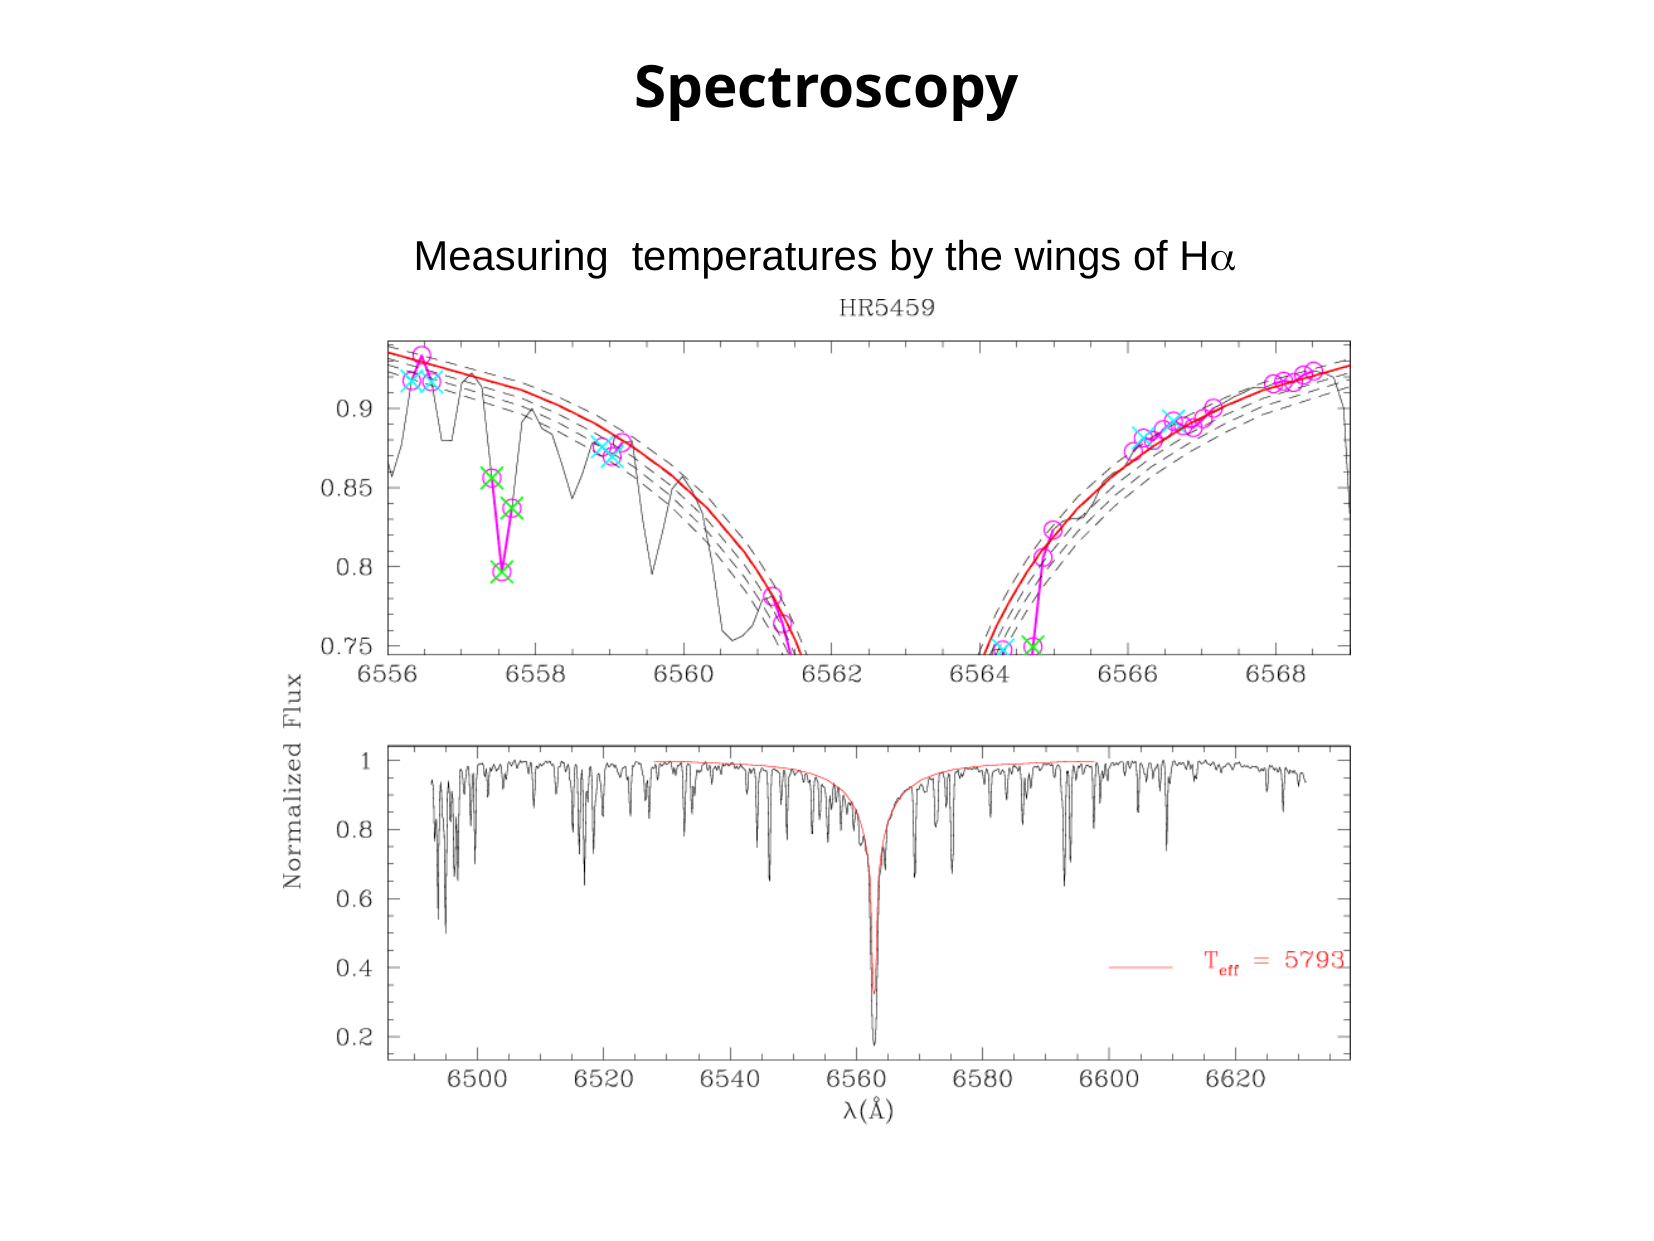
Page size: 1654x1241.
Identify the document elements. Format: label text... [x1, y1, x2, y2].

text_box Spectroscopy [0, 37, 1654, 121]
text_box Measuring temperatures by the wings of Ha [112, 225, 1538, 755]
picture [283, 755, 1351, 1126]
